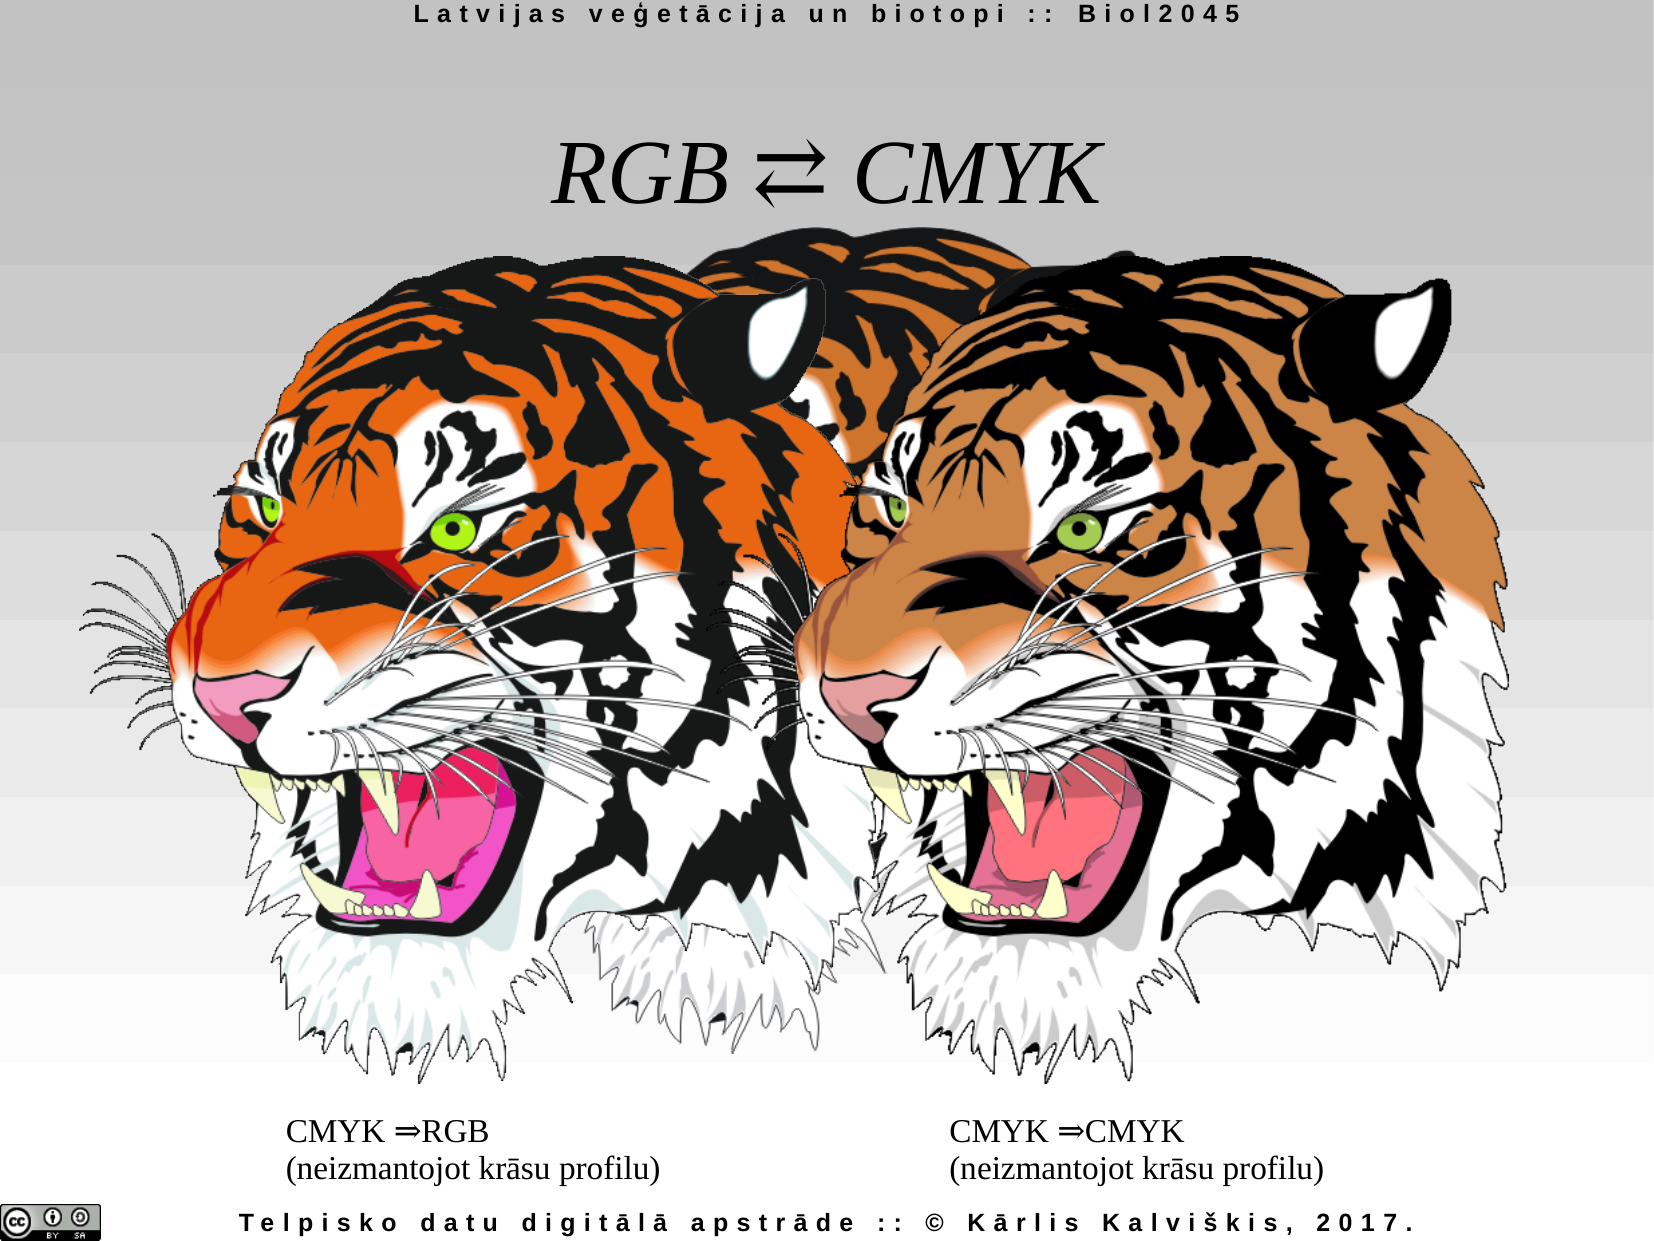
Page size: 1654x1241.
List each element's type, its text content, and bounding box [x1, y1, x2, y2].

text_box CMYK ⇒CMYK (neizmantojot krāsu profilu) [949, 1112, 1325, 1173]
text_box CMYK ⇒RGB (neizmantojot krāsu profilu) [285, 1112, 662, 1173]
title RGB ⇄ CMYK [29, 49, 1625, 296]
picture [0, 0, 1654, 1241]
